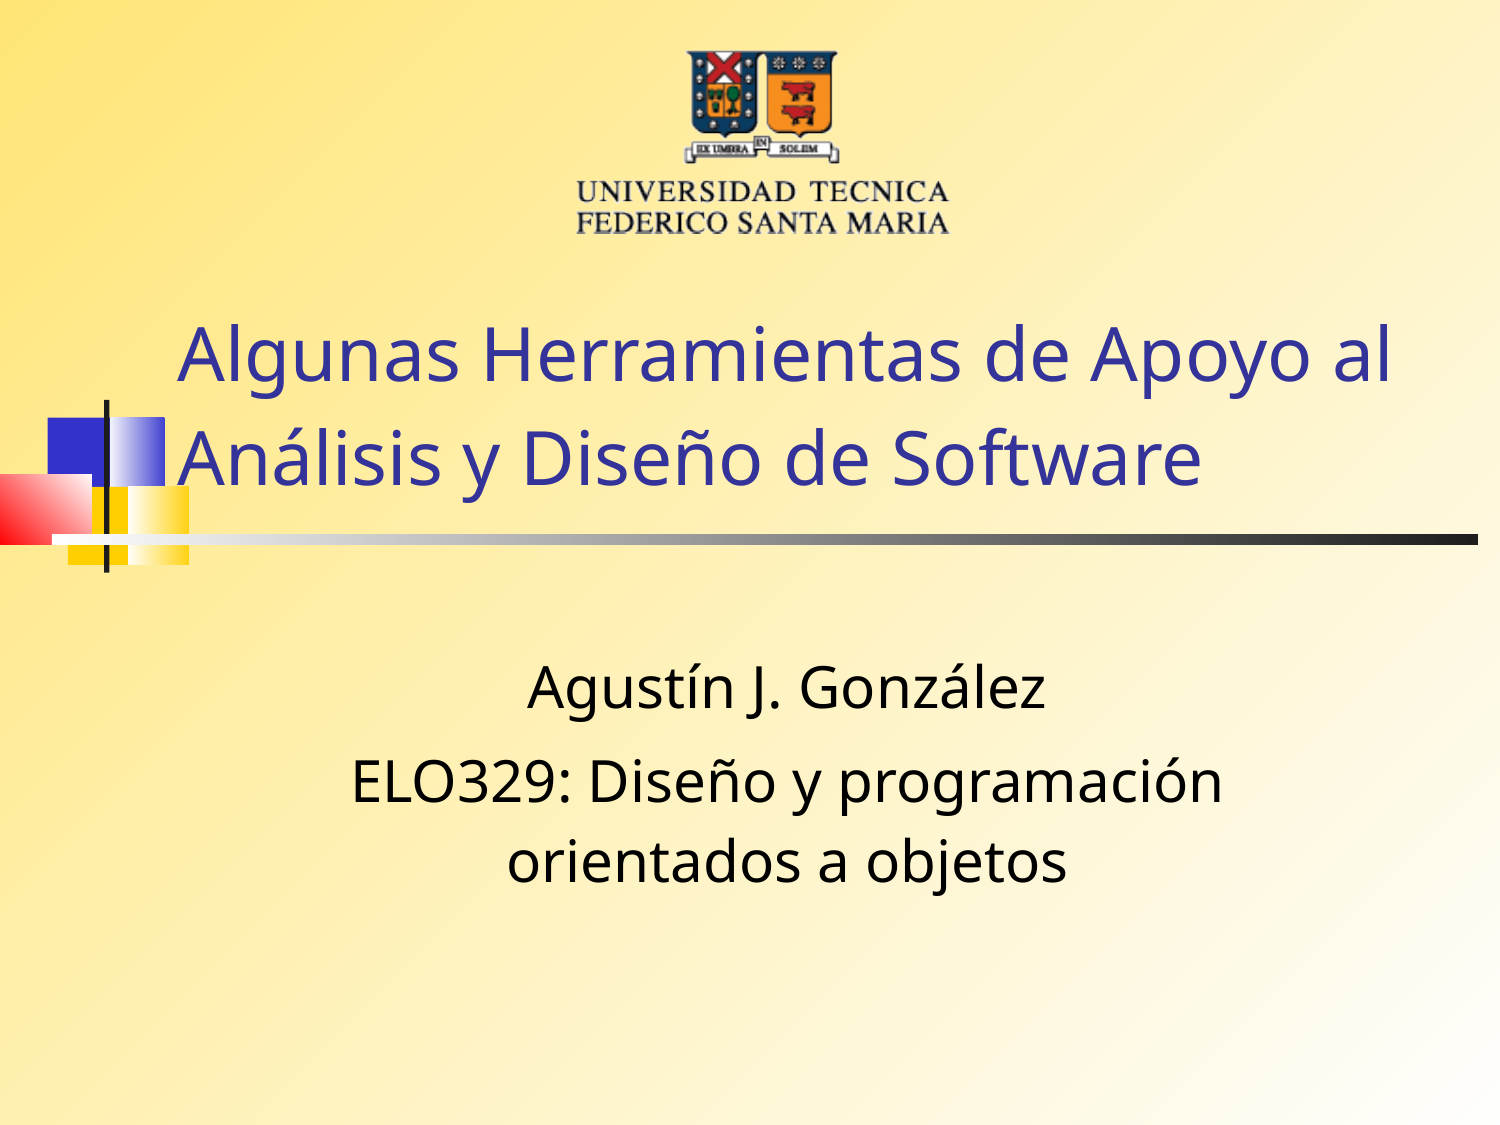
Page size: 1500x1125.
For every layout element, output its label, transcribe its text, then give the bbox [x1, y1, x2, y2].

picture [575, 50, 951, 234]
subtitle Agustín J. González ELO329: Diseño y programación orientados a objetos [225, 637, 1276, 926]
title Algunas Herramientas de Apoyo al Análisis y Diseño de Software [162, 241, 1438, 515]
